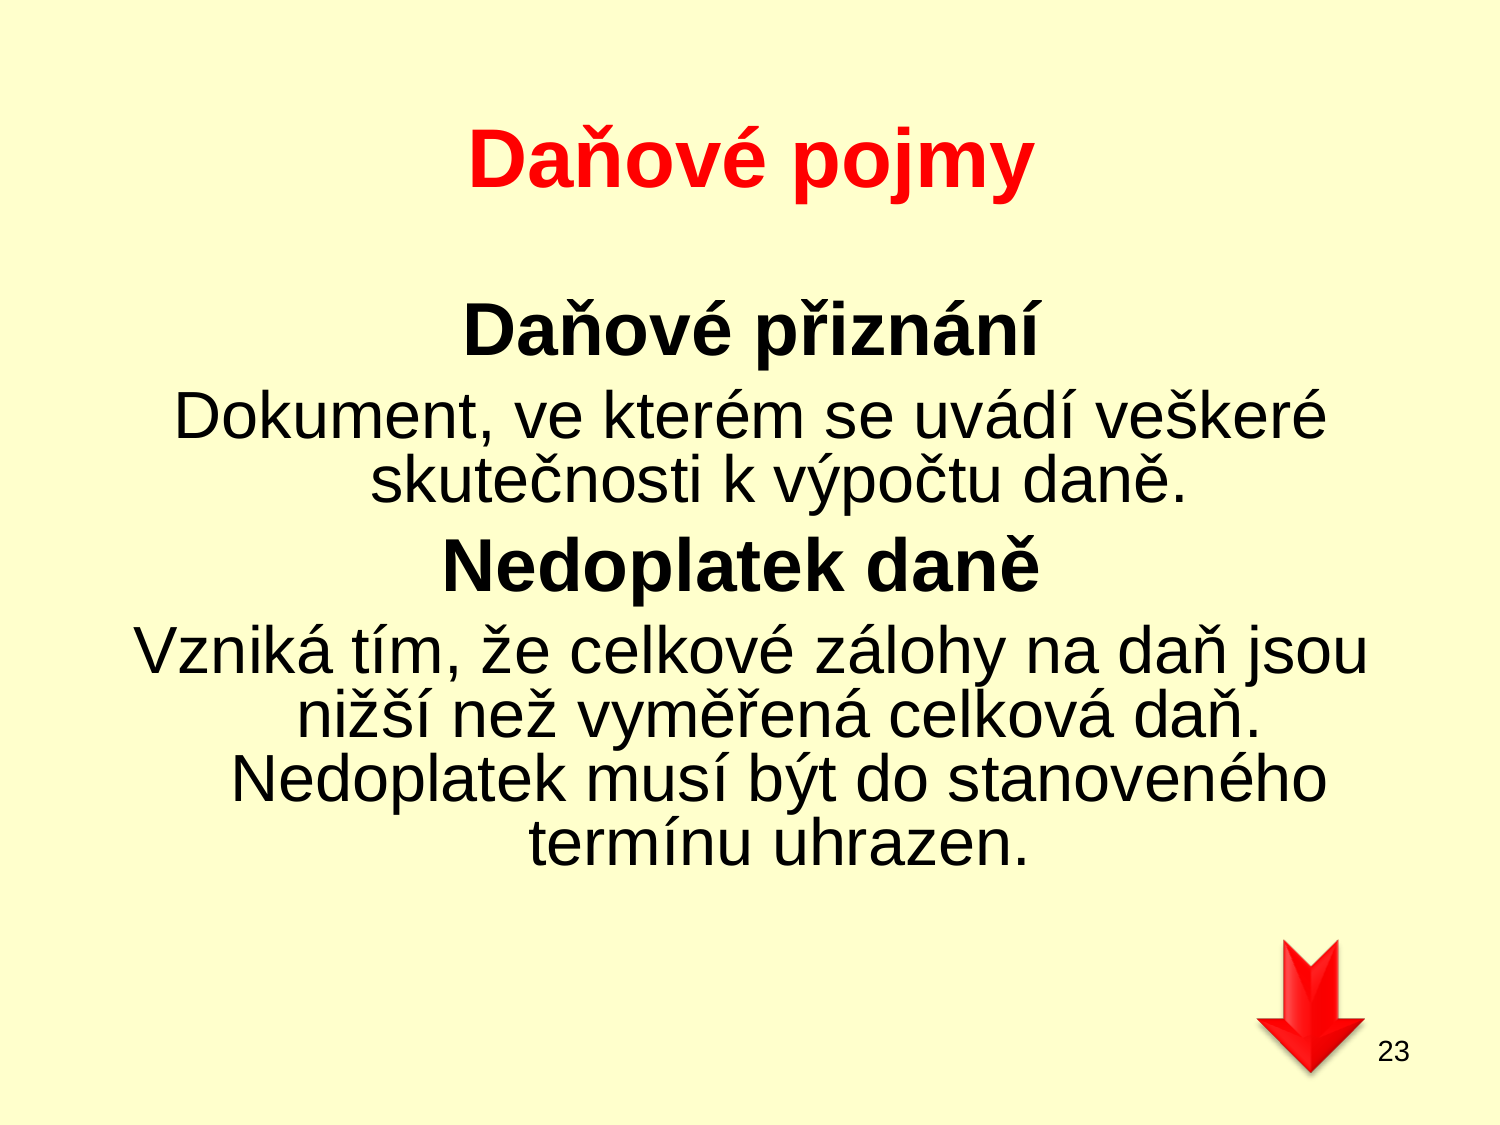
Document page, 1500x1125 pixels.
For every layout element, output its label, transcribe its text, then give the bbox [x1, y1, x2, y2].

picture [1247, 934, 1375, 1087]
text_box <číslo> [1074, 1024, 1426, 1103]
list Daňové přiznání Dokument, ve kterém se uvádí veškeré skutečnosti k výpočtu daně. Nedoplatek daně Vzniká tím, že celkové zálohy na daň jsou nižší než vyměřená celková daň. Nedoplatek musí být do stanoveného termínu uhrazen. [76, 290, 1427, 1063]
title Daňové pojmy [76, 90, 1427, 218]
